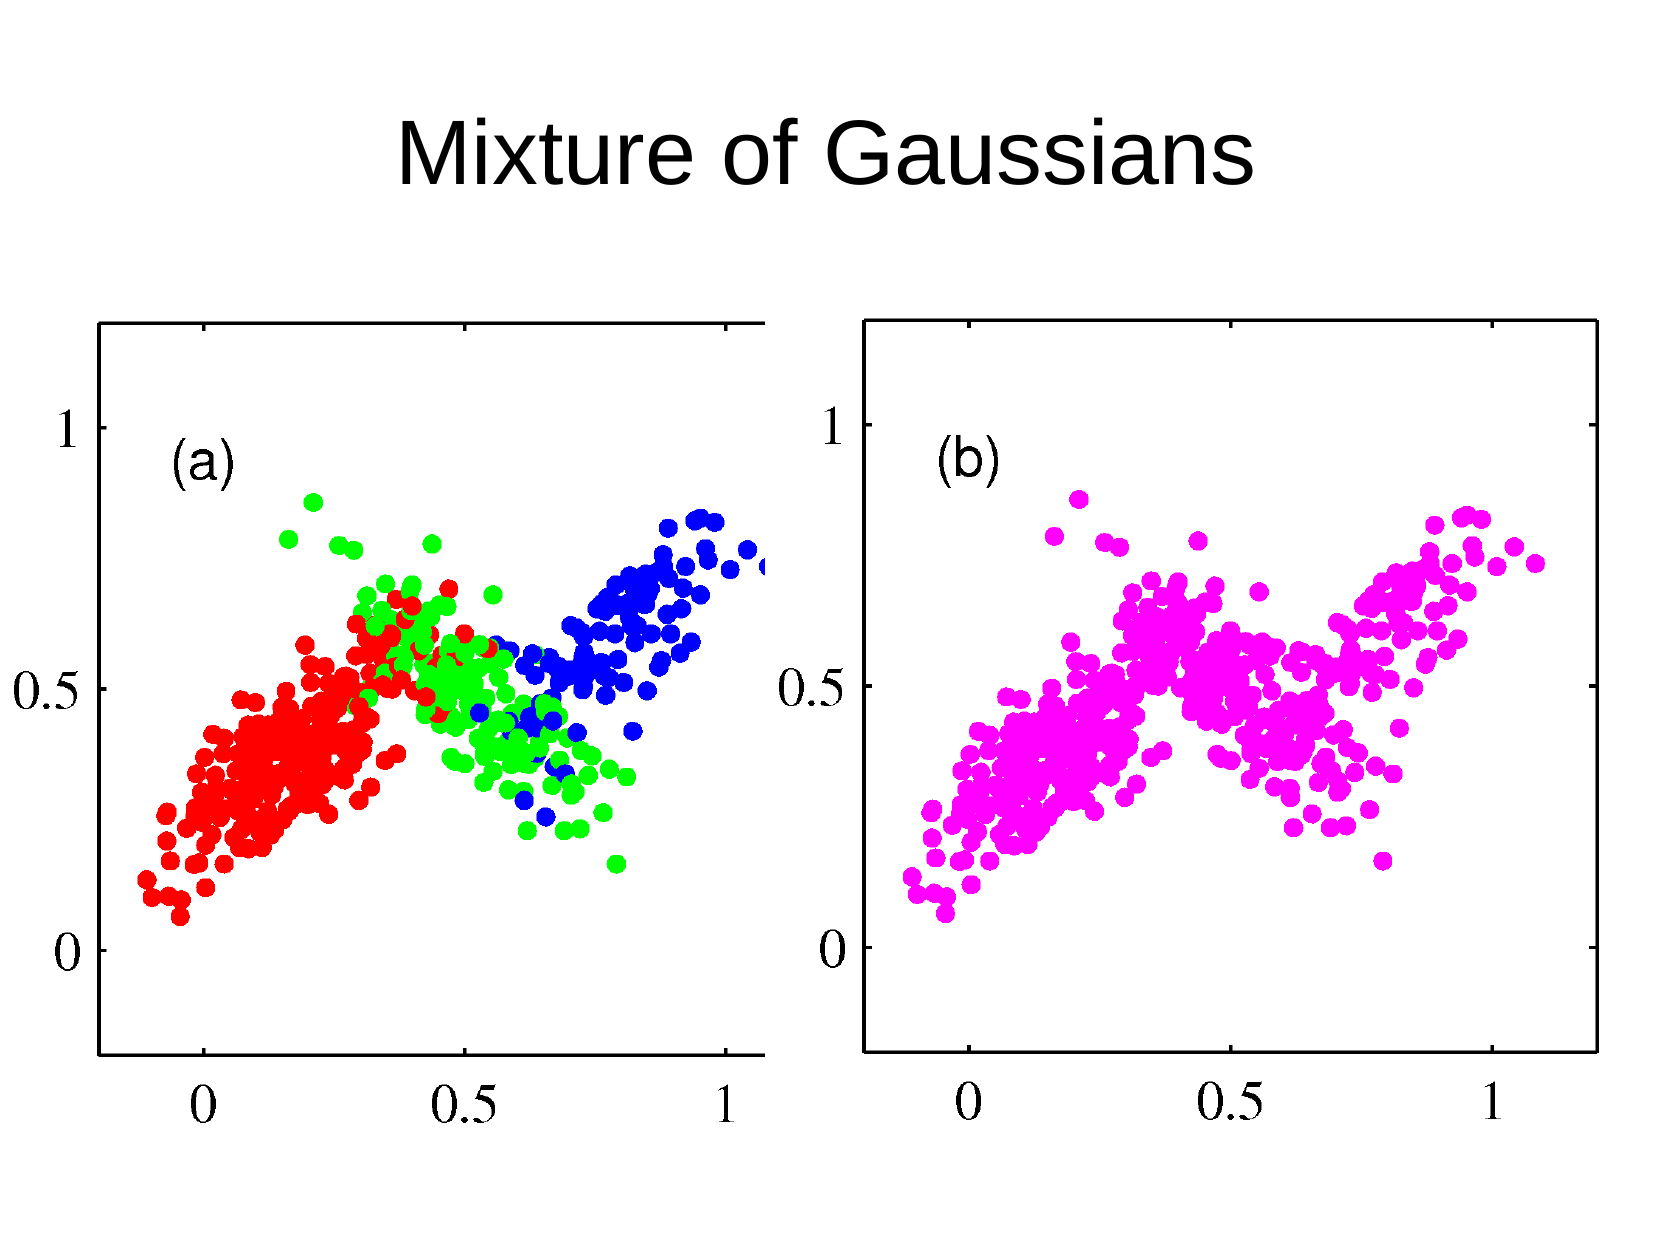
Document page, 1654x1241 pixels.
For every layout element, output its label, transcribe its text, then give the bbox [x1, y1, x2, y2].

picture [0, 296, 1621, 1130]
title Mixture of Gaussians [82, 49, 1571, 257]
